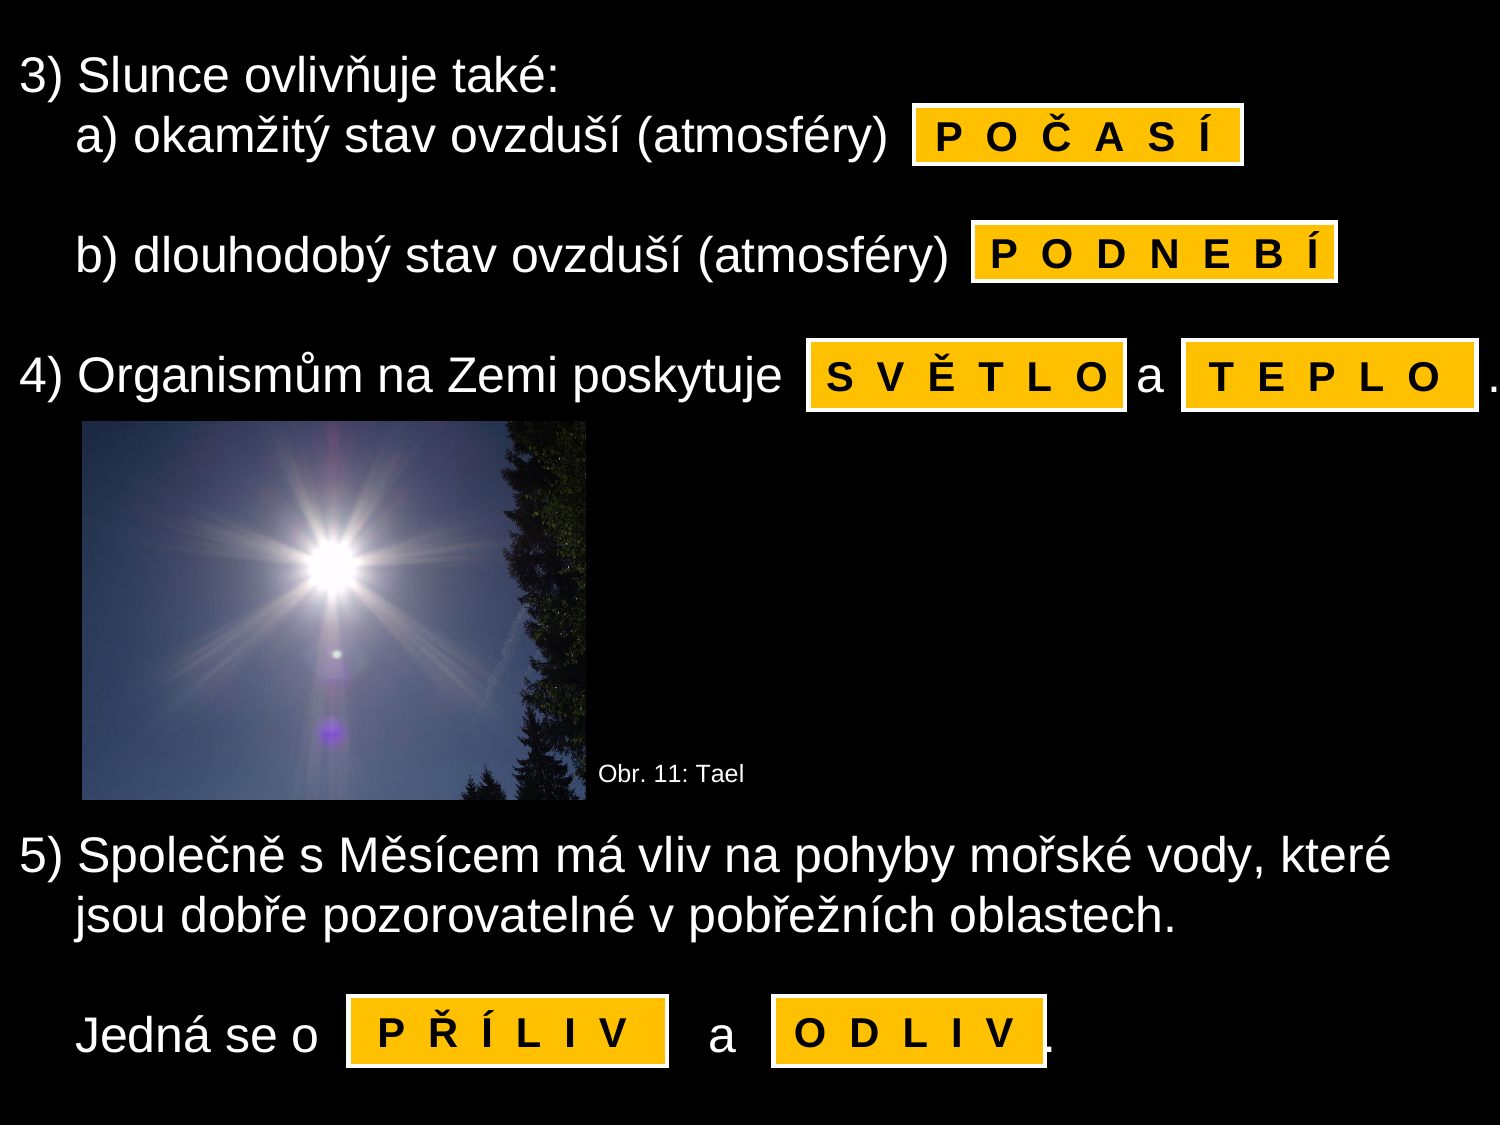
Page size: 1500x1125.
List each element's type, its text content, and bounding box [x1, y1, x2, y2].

text_box Obr. 11: Tael [583, 750, 760, 796]
text_box P O Č A S Í [914, 105, 1243, 165]
text_box O D L I V [773, 996, 1046, 1067]
text_box S V Ě T L O [808, 339, 1126, 411]
text_box 3) Slunce ovlivňuje také: a) okamžitý stav ovzduší (atmosféry) _ _ Č _ _ Í b) dlouhodobý stav ovzduší (atmosféry) _ _ _ _ _ B Í 4) Organismům na Zemi poskytuje _ _ Ě _ L _ a _ _ P _ O . 5) Společně s Měsícem má vliv na pohyby mořské vody, které jsou dobře pozorovatelné v pobřežních oblastech. Jedná se o _ Ř _ _ _ V a _ _ L _ _ . [4, 35, 1500, 1071]
picture [82, 421, 586, 800]
text_box P Ř Í L I V [348, 996, 668, 1067]
text_box T E P L O [1183, 339, 1477, 411]
text_box P O D N E B Í [972, 222, 1336, 282]
